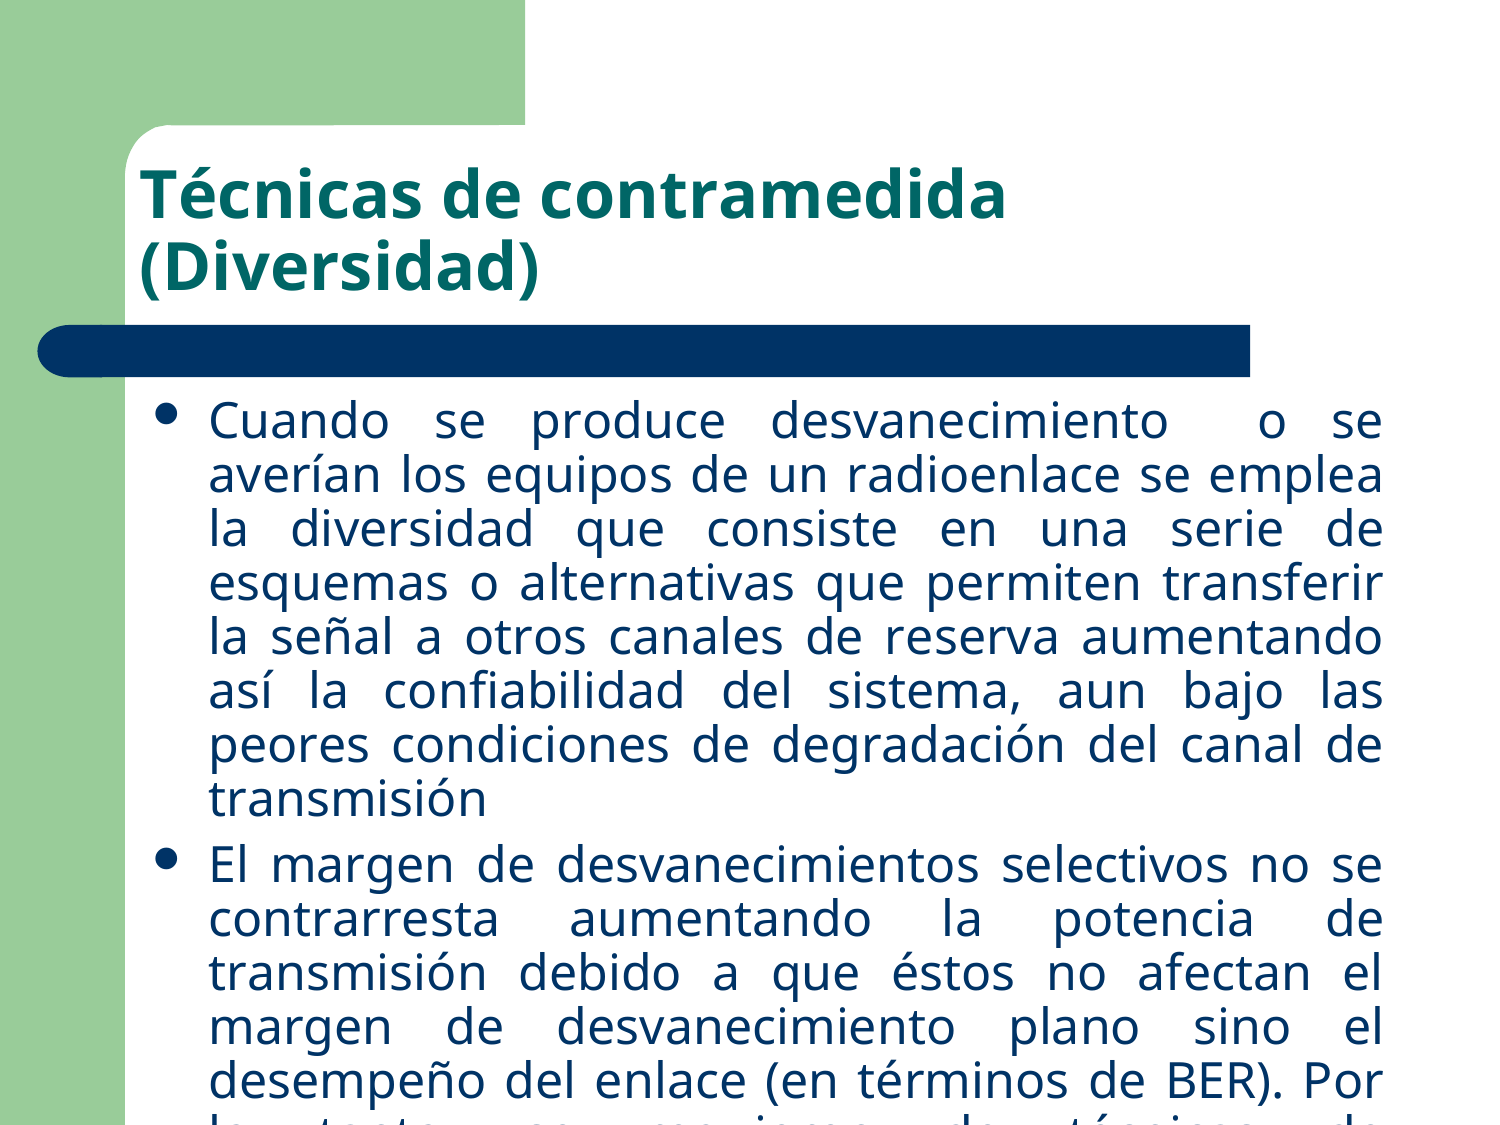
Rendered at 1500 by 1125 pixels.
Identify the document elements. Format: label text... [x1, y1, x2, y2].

list Cuando se produce desvanecimiento o se averían los equipos de un radioenlace se emplea la diversidad que consiste en una serie de esquemas o alternativas que permiten transferir la señal a otros canales de reserva aumentando así la confiabilidad del sistema, aun bajo las peores condiciones de degradación del canal de transmisión El margen de desvanecimientos selectivos no se contrarresta aumentando la potencia de transmisión debido a que éstos no afectan el margen de desvanecimiento plano sino el desempeño del enlace (en términos de BER). Por lo tanto, se requieren de técnicas de contramedida para contrarrestarlo (que también sirven para el desvanecimiento por multitrayectos). [137, 387, 1400, 1125]
title Técnicas de contramedida (Diversidad) [124, 124, 1425, 313]
